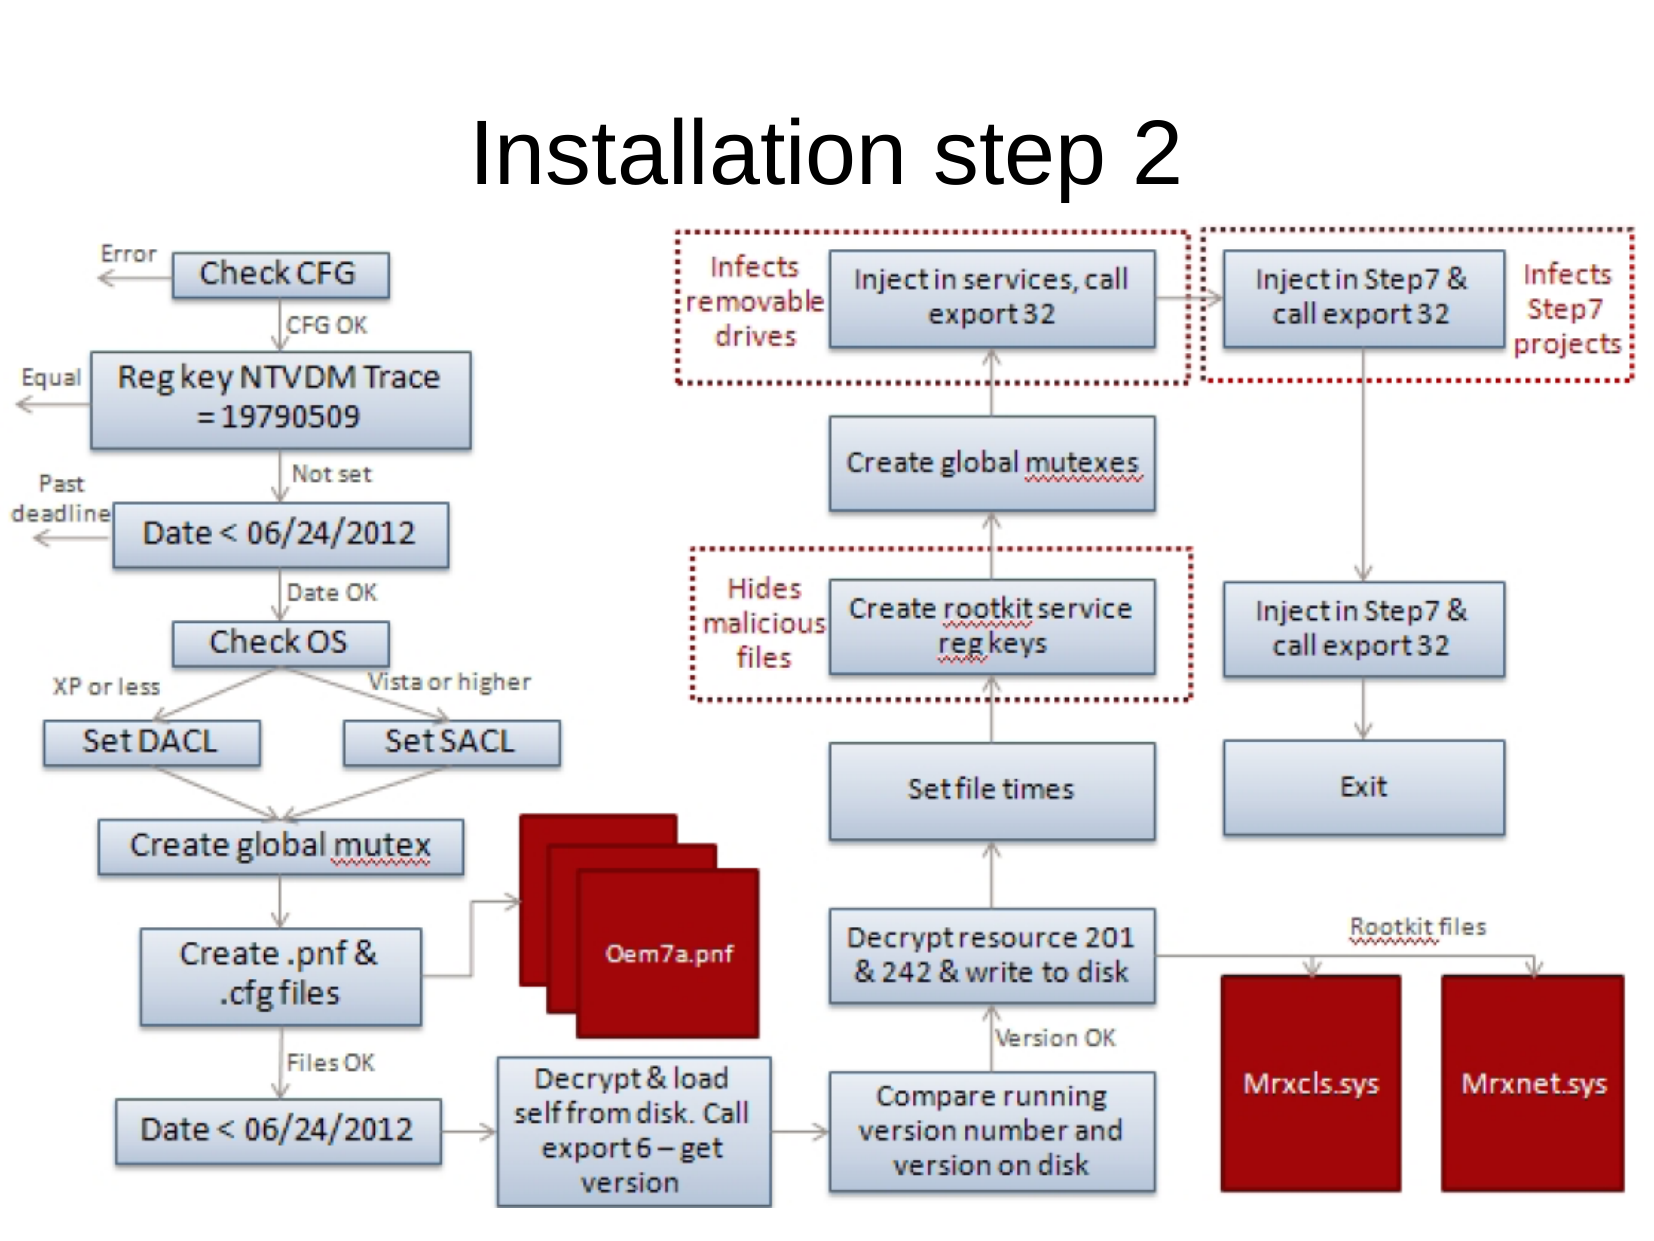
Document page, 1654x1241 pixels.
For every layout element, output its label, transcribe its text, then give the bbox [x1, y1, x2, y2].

picture [0, 211, 1652, 1208]
title Installation step 2 [82, 49, 1571, 211]
